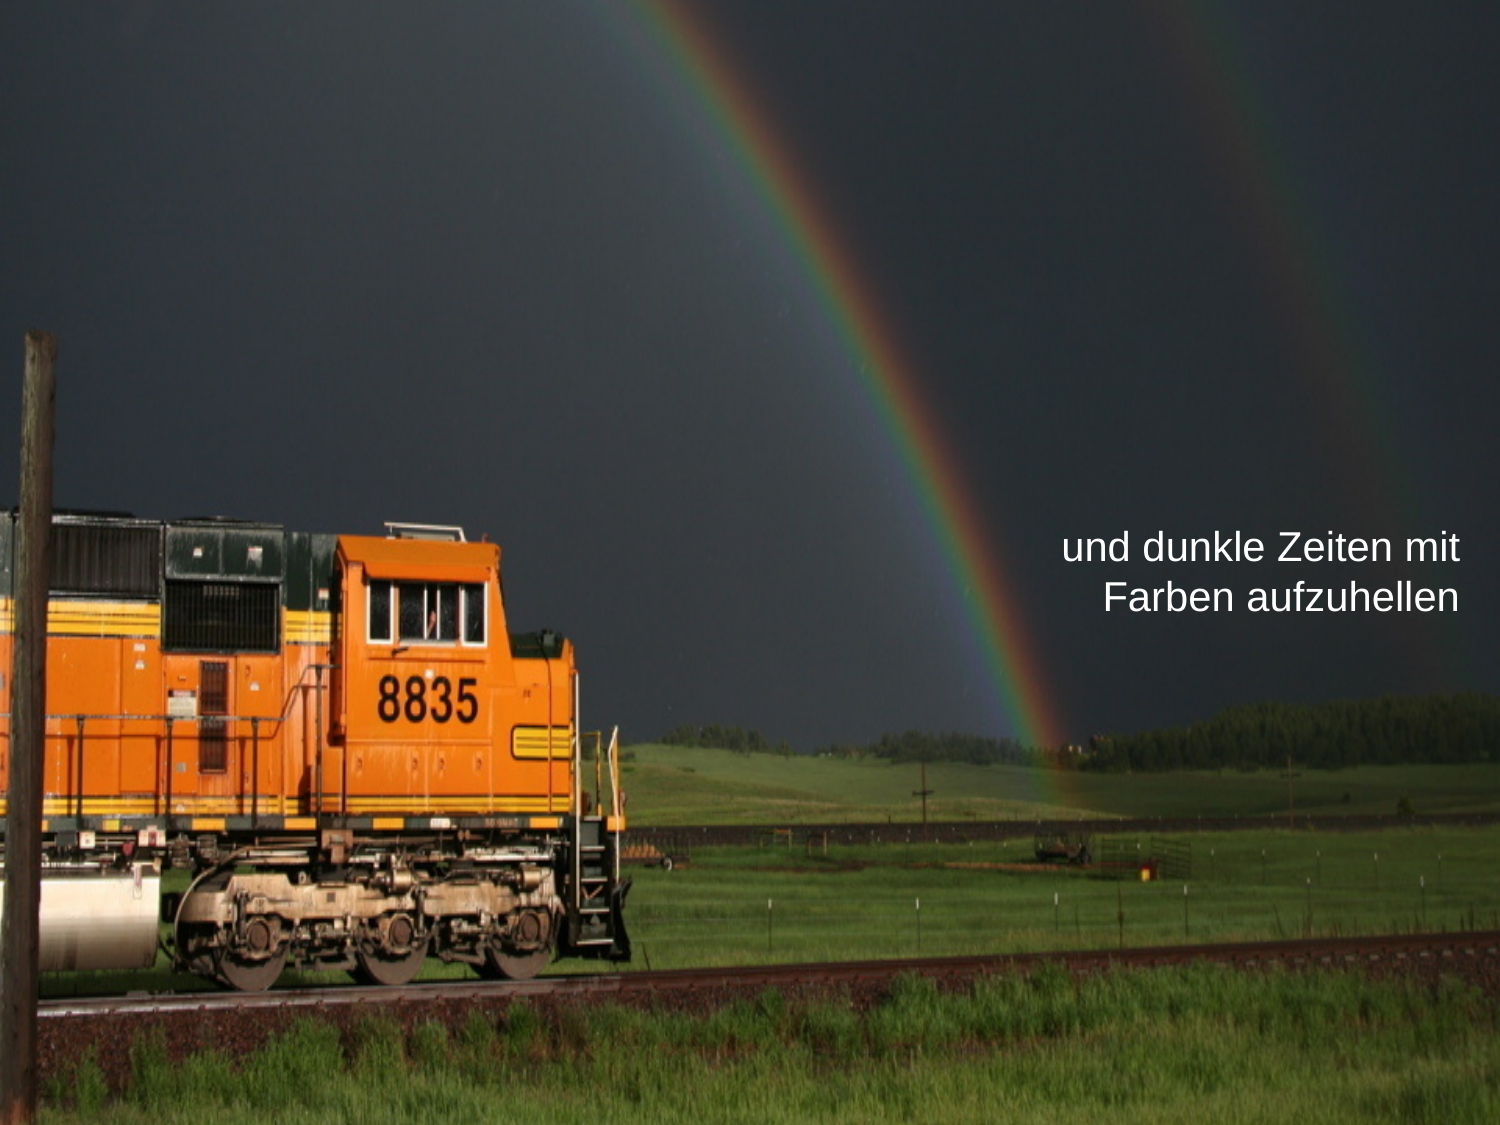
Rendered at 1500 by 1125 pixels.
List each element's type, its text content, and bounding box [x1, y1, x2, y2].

text_box und dunkle Zeiten mit Farben aufzuhellen [999, 512, 1476, 628]
picture [0, 0, 1500, 1125]
